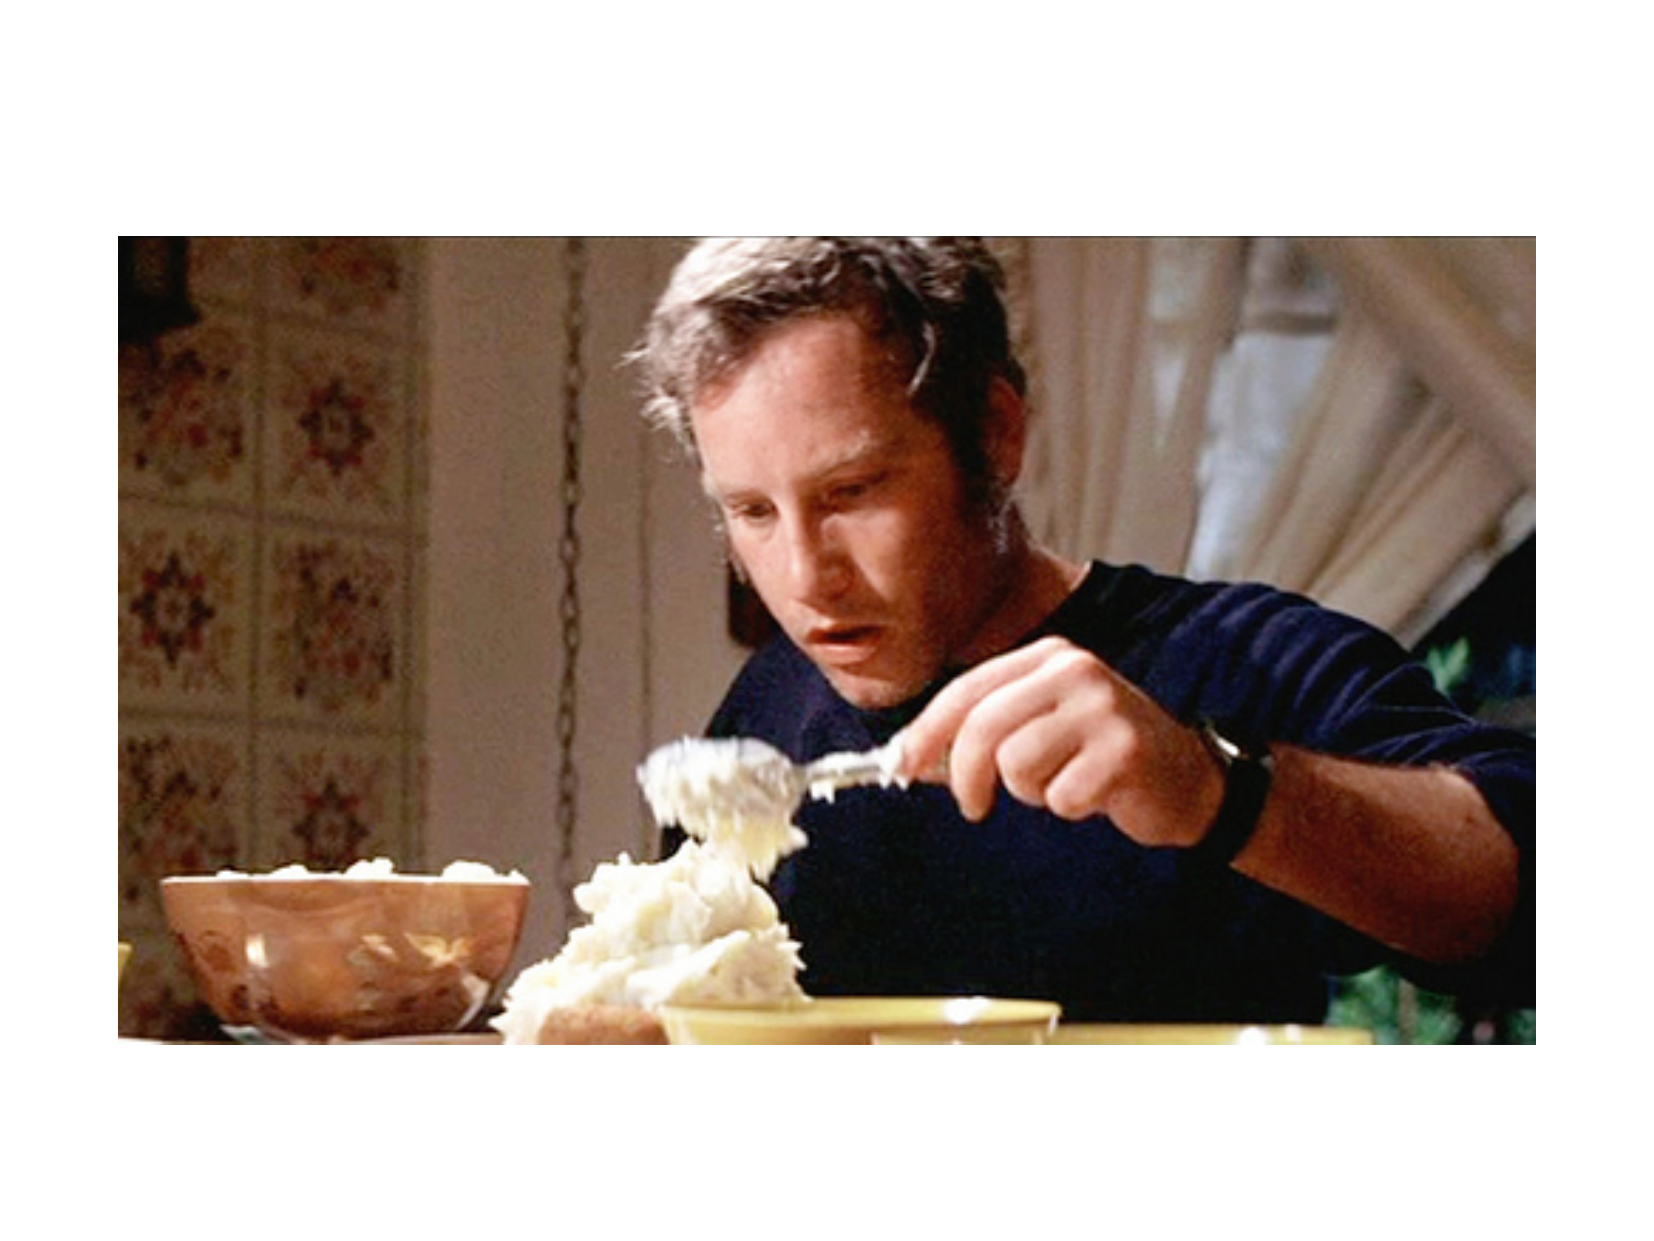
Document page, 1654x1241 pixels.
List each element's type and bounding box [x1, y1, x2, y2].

picture [118, 236, 1536, 1045]
